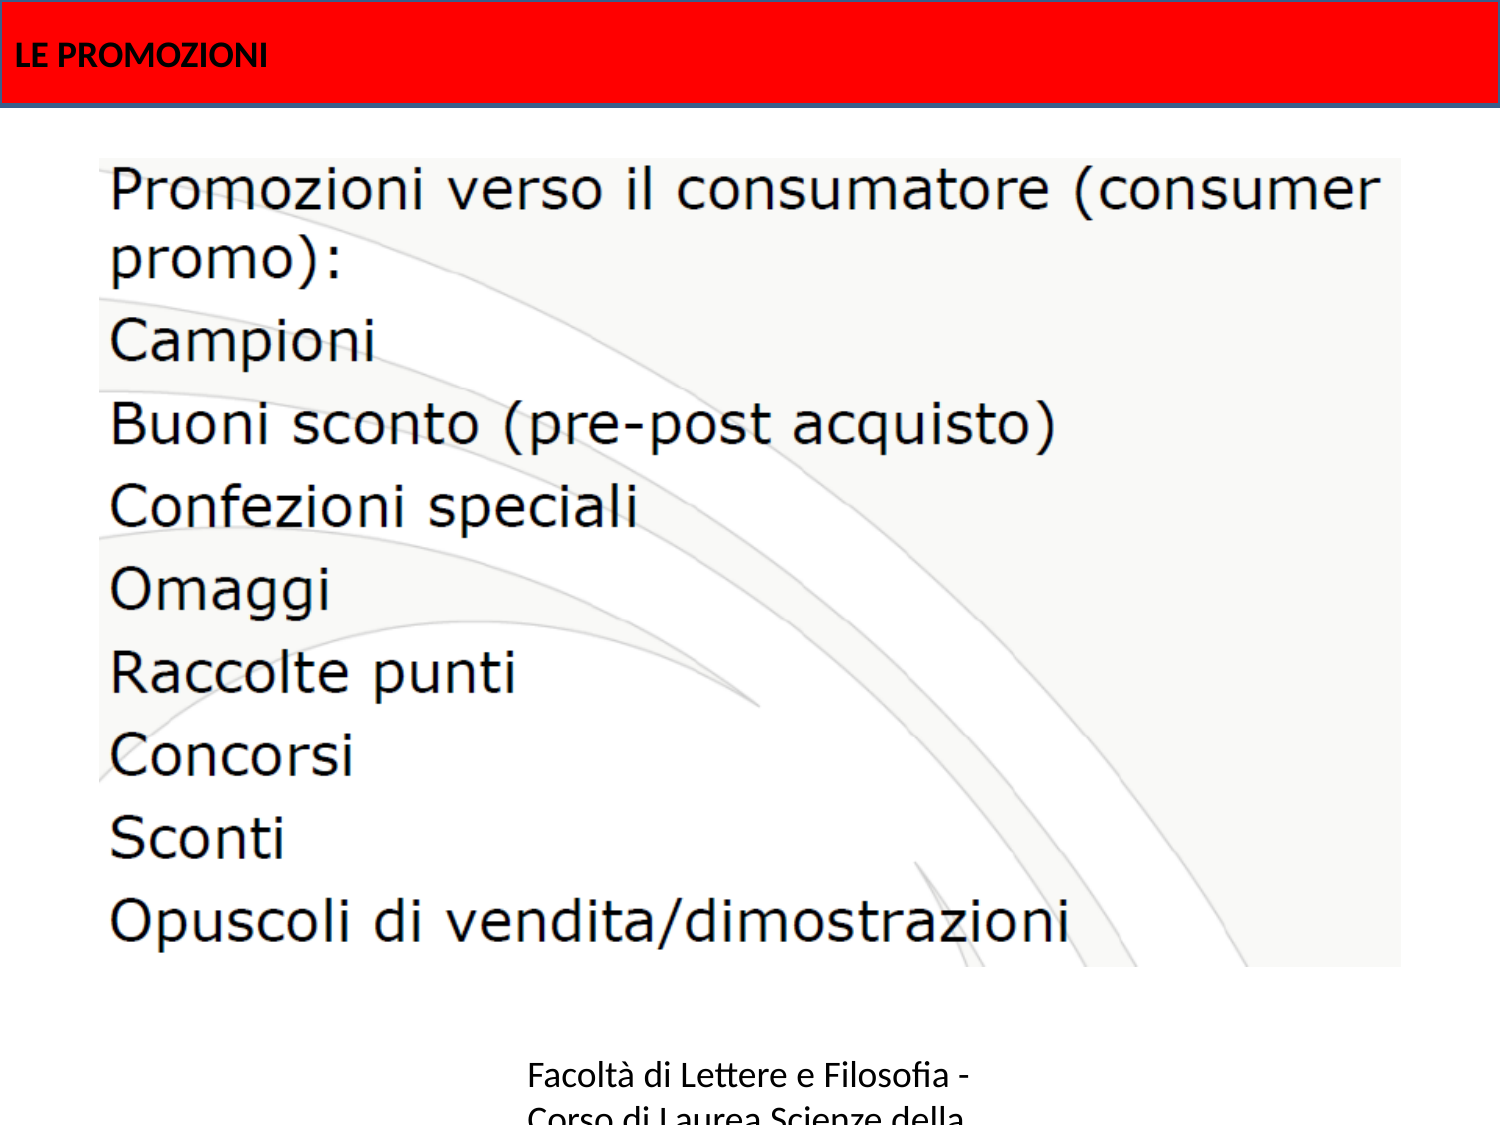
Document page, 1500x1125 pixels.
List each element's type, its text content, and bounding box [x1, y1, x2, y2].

text_box LE PROMOZIONI [0, 0, 1500, 106]
footer Facoltà di Lettere e Filosofia - Corso di Laurea Scienze della Comunicazione – Economia e Gestione dell’impresa Gianluca Gariuolo [512, 1042, 988, 1103]
picture [99, 158, 1401, 967]
